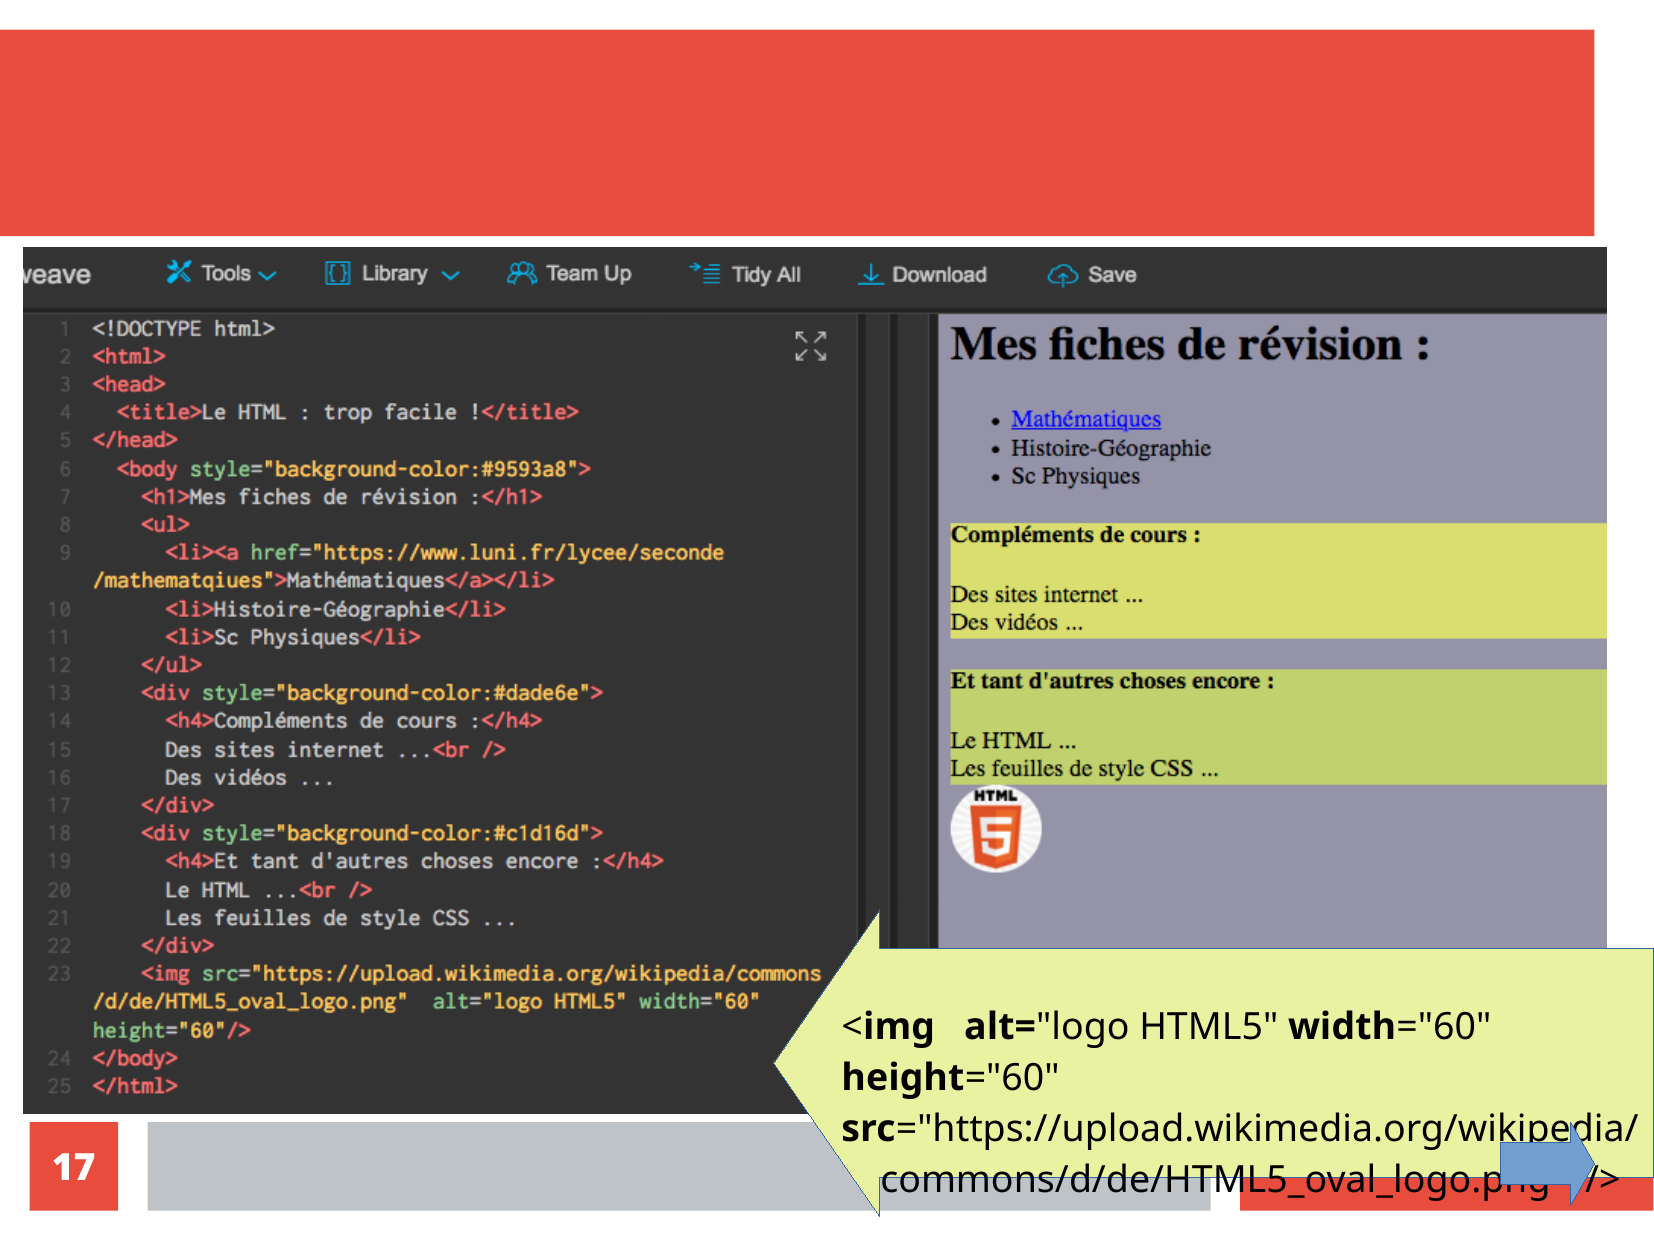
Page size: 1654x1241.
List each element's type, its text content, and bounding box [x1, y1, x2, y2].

text_box <img alt="logo HTML5" width="60" height="60" src="https://upload.wikimedia.org/wikipedia/ commons/d/de/HTML5_oval_logo.png" /> [826, 992, 1654, 1149]
text_box [1020, 1174, 1030, 1178]
text_box [773, 909, 1654, 1139]
text_box [996, 1174, 1006, 1178]
text_box [904, 1174, 914, 1178]
text_box [1488, 1174, 1498, 1178]
text_box [1431, 1174, 1441, 1178]
text_box [833, 1122, 1654, 1217]
text_box [1075, 1174, 1085, 1178]
text_box [1408, 1174, 1418, 1178]
text_box [1111, 1174, 1121, 1178]
picture [23, 247, 1607, 1114]
text_box [1454, 1174, 1464, 1178]
text_box [1310, 1174, 1320, 1178]
